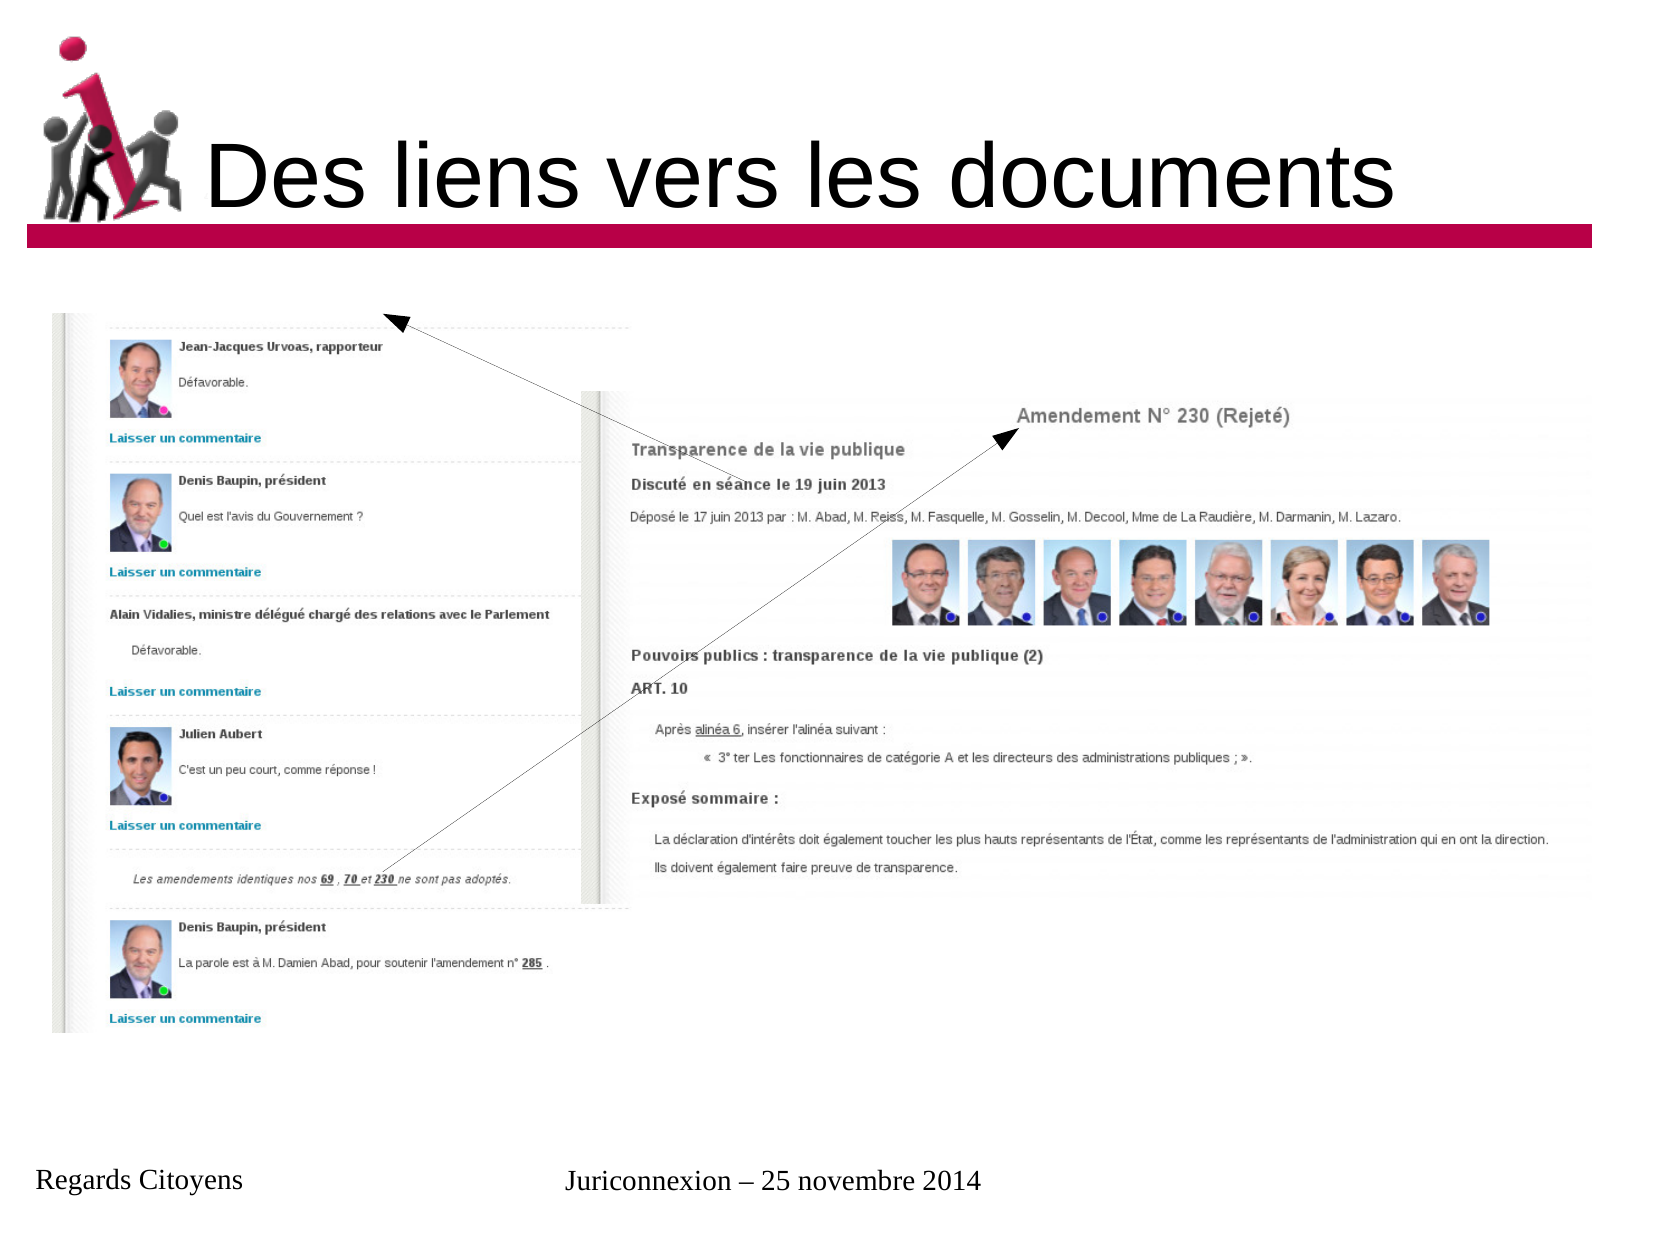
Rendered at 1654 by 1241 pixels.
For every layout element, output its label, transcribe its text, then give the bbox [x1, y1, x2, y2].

picture [52, 313, 1592, 1033]
picture [27, 31, 208, 224]
title Des liens vers les documents [204, 72, 1593, 280]
